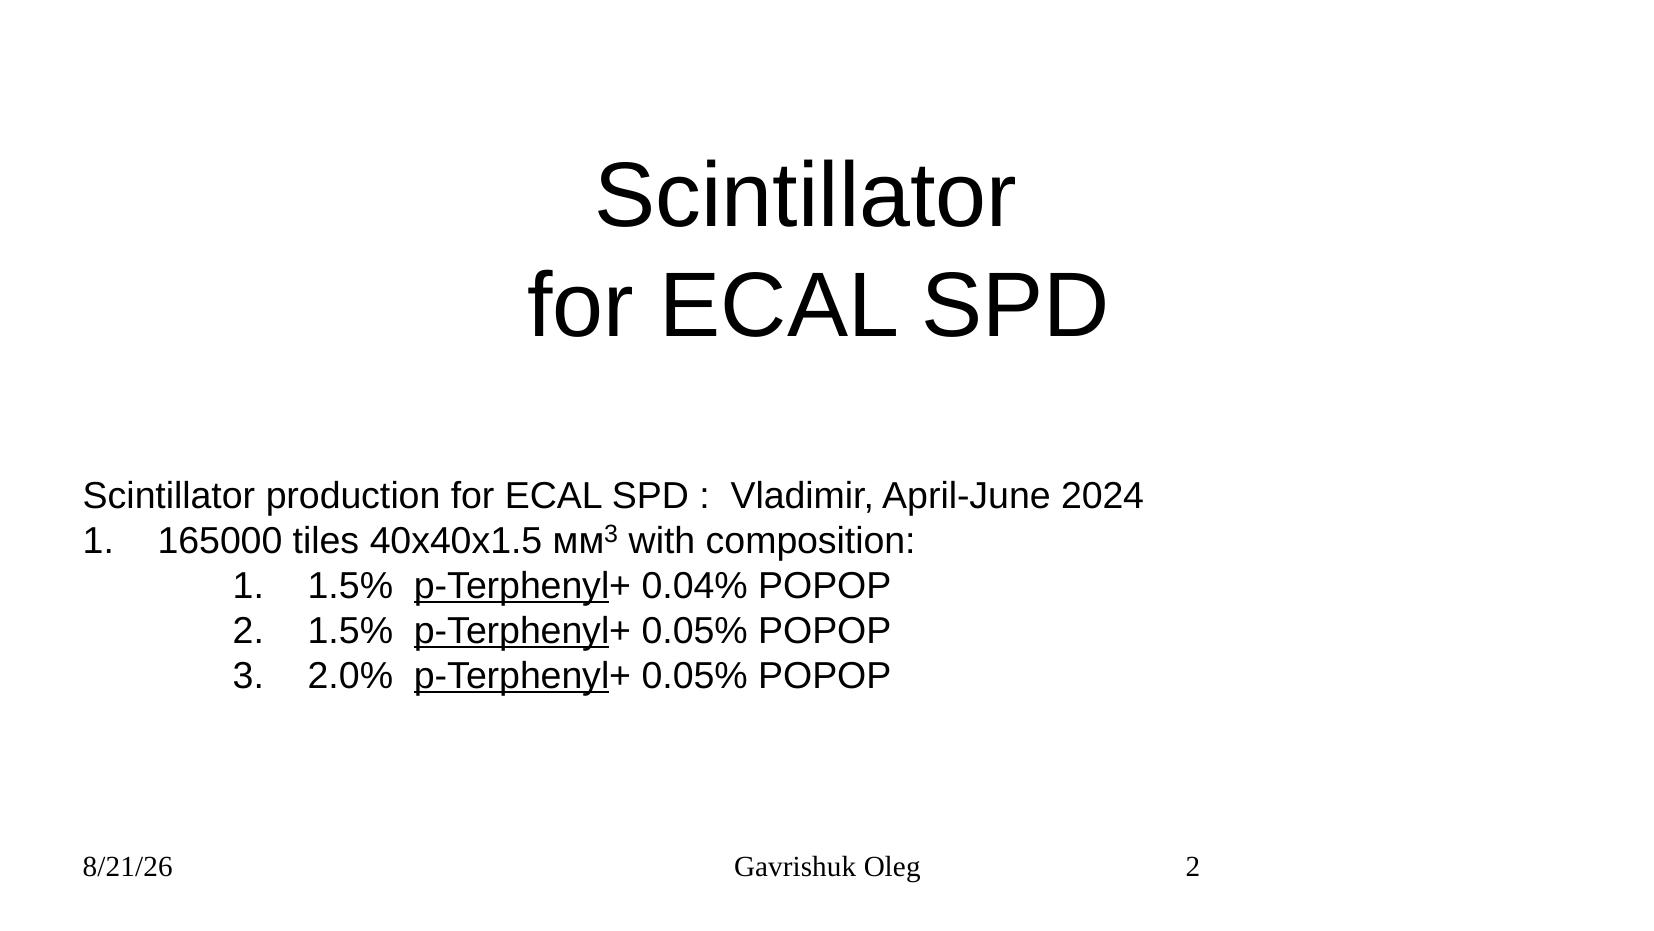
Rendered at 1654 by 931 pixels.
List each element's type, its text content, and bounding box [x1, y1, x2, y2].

text_box [1185, 847, 1571, 912]
title Scintillator for ECAL SPD [75, 134, 1564, 332]
text_box Gavrishuk Oleg [565, 847, 1090, 912]
text_box 11/25/2024 [82, 847, 468, 912]
text_box Scintillator production for ECAL SPD : Vladimir, April-June 2024 165000 tiles 40х40х1.5 мм3 with composition: 1.5% p-Terphenyl + 0.04% POPOP 1.5% p-Terphenyl + 0.05% POPOP 2.0% p-Terphenyl + 0.05% POPOP [82, 381, 1571, 741]
